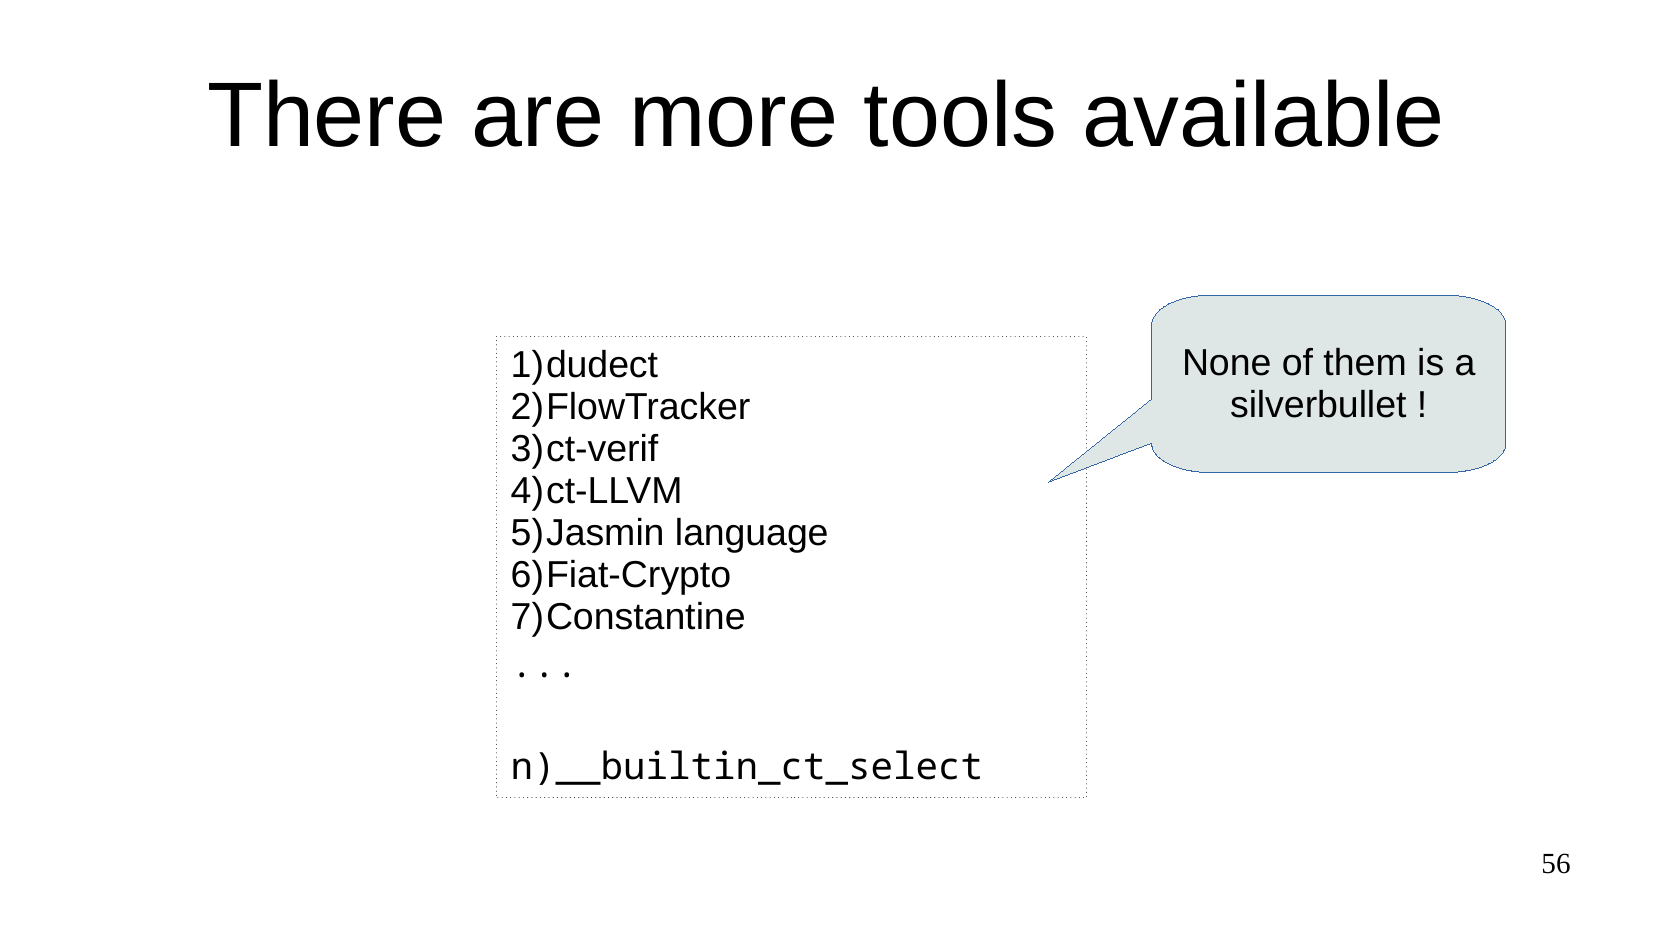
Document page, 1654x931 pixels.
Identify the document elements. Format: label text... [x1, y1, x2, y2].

title There are more tools available [82, 37, 1571, 193]
text_box None of them is a silverbullet ! [1048, 295, 1506, 483]
text_box dudect FlowTracker ct-verif ct-LLVM Jasmin language Fiat-Crypto Constantine ... n)__builtin_ct_select [496, 336, 1087, 783]
